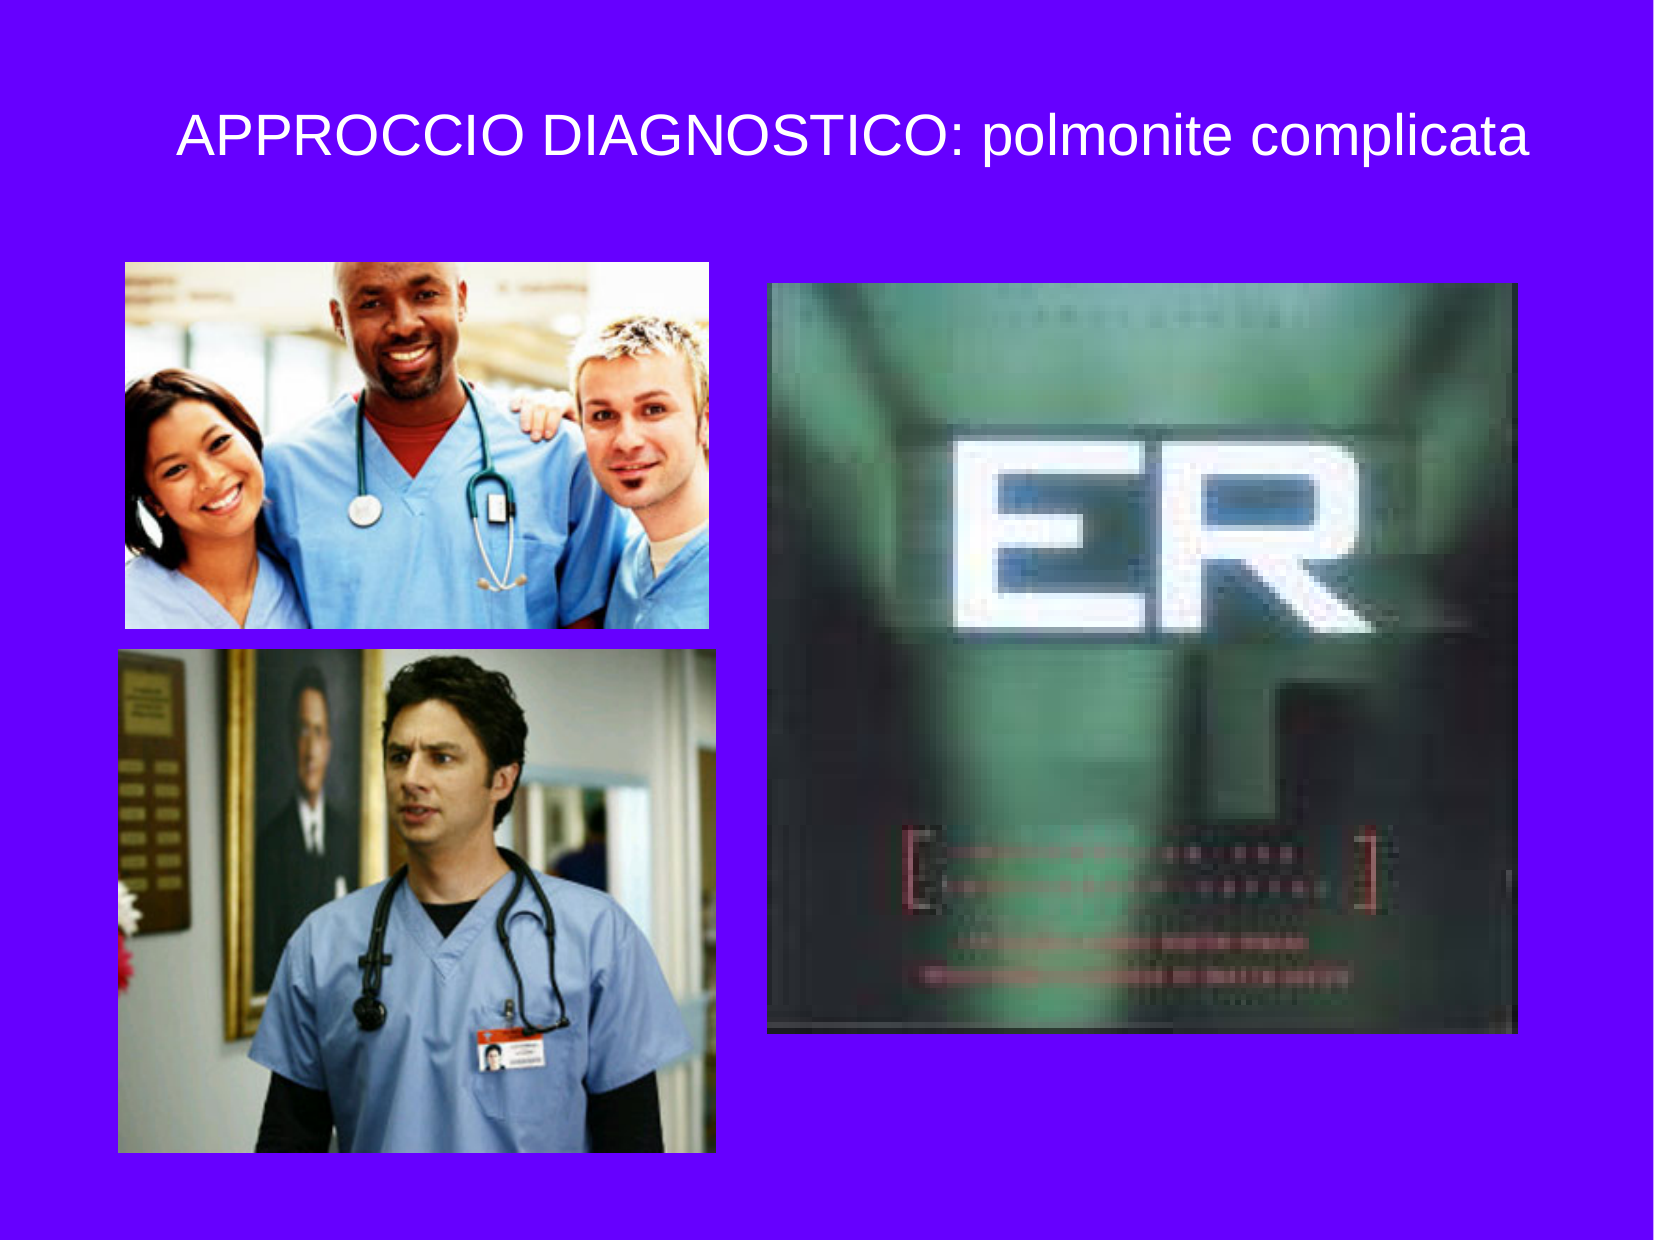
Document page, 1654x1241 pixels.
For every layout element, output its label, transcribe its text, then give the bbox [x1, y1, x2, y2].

picture [118, 649, 716, 1153]
picture [767, 283, 1518, 1034]
title APPROCCIO DIAGNOSTICO: polmonite complicata [157, 61, 1576, 188]
picture [125, 262, 709, 629]
